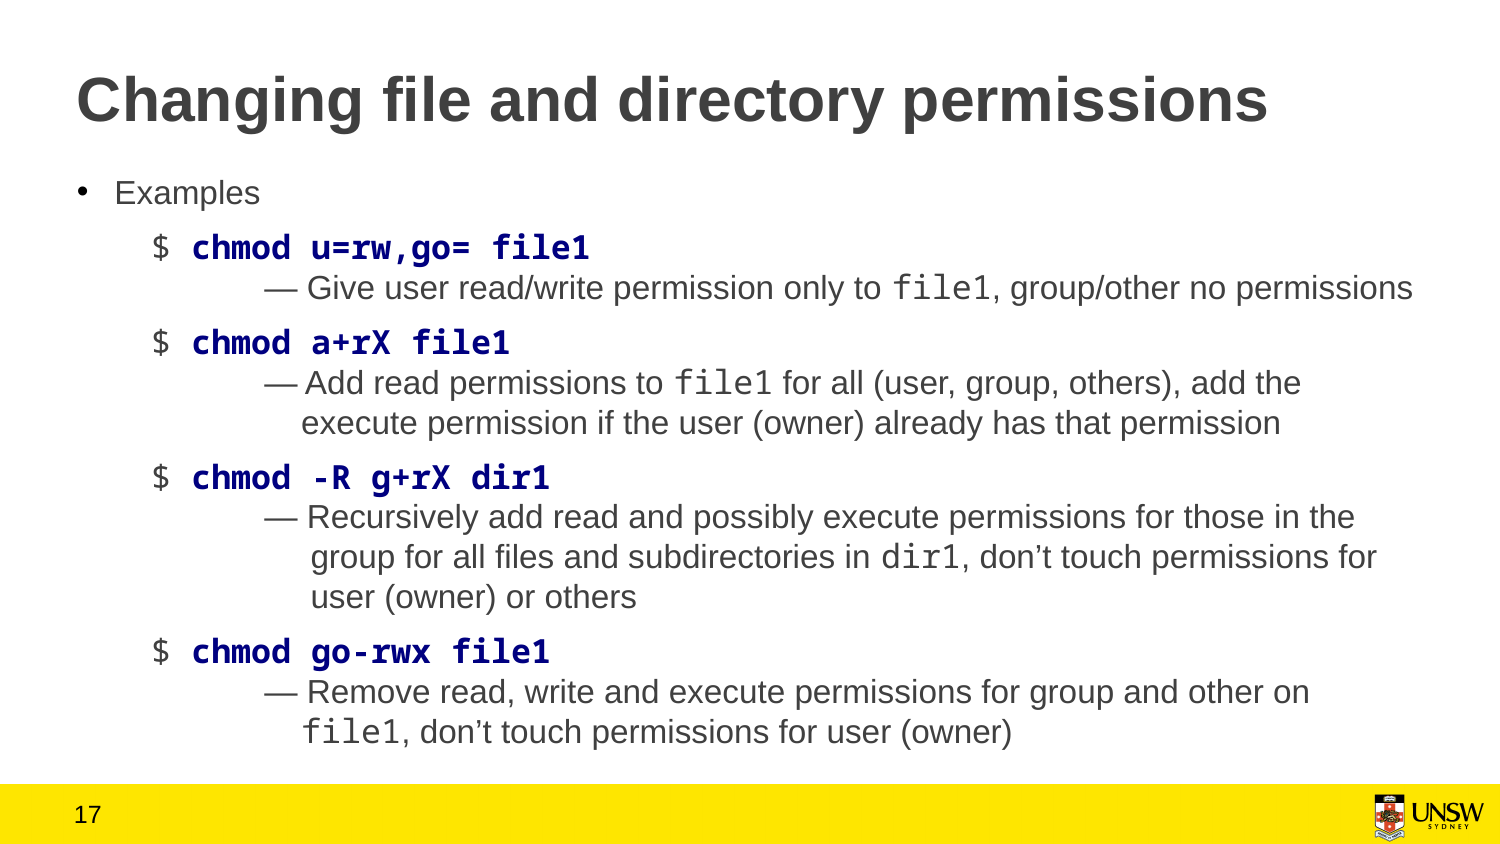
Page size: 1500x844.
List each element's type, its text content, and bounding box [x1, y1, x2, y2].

picture [0, 784, 1500, 844]
list Examples $ chmod u=rw,go= file1 — Give user read/write permission only to file1, group/other no permissions $ chmod a+rX file1 — Add read permissions to file1 for all (user, group, others), add the execute permission if the user (owner) already has that permission $ chmod -R g+rX dir1 — Recursively add read and possibly execute permissions for those in the group for all files and subdirectories in dir1, don’t touch permissions for user (owner) or others $ chmod go-rwx file1 — Remove read, write and execute permissions for group and other on file1, don’t touch permissions for user (owner) [76, 171, 1424, 762]
title Changing file and directory permissions [76, 59, 1427, 136]
text_box <number> [59, 791, 219, 839]
